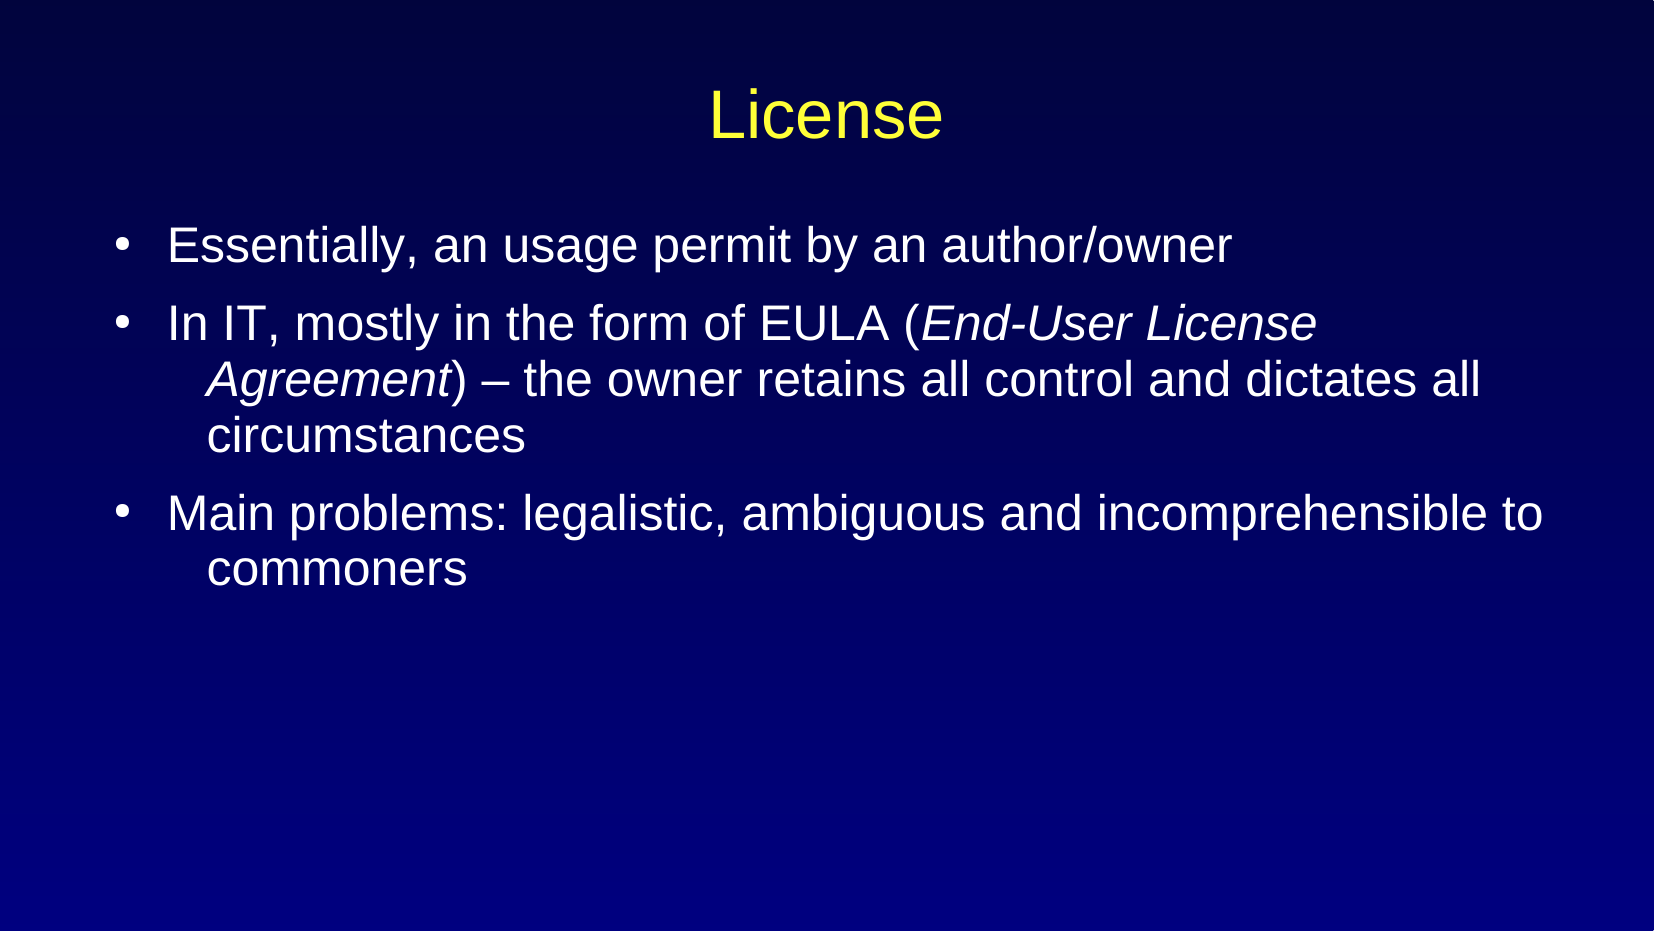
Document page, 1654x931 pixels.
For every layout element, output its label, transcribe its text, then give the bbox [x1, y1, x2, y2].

list Essentially, an usage permit by an author/owner In IT, mostly in the form of EULA (End-User License Agreement) – the owner retains all control and dictates all circumstances Main problems: legalistic, ambiguous and incomprehensible to commoners [82, 217, 1571, 758]
title License [82, 37, 1571, 193]
